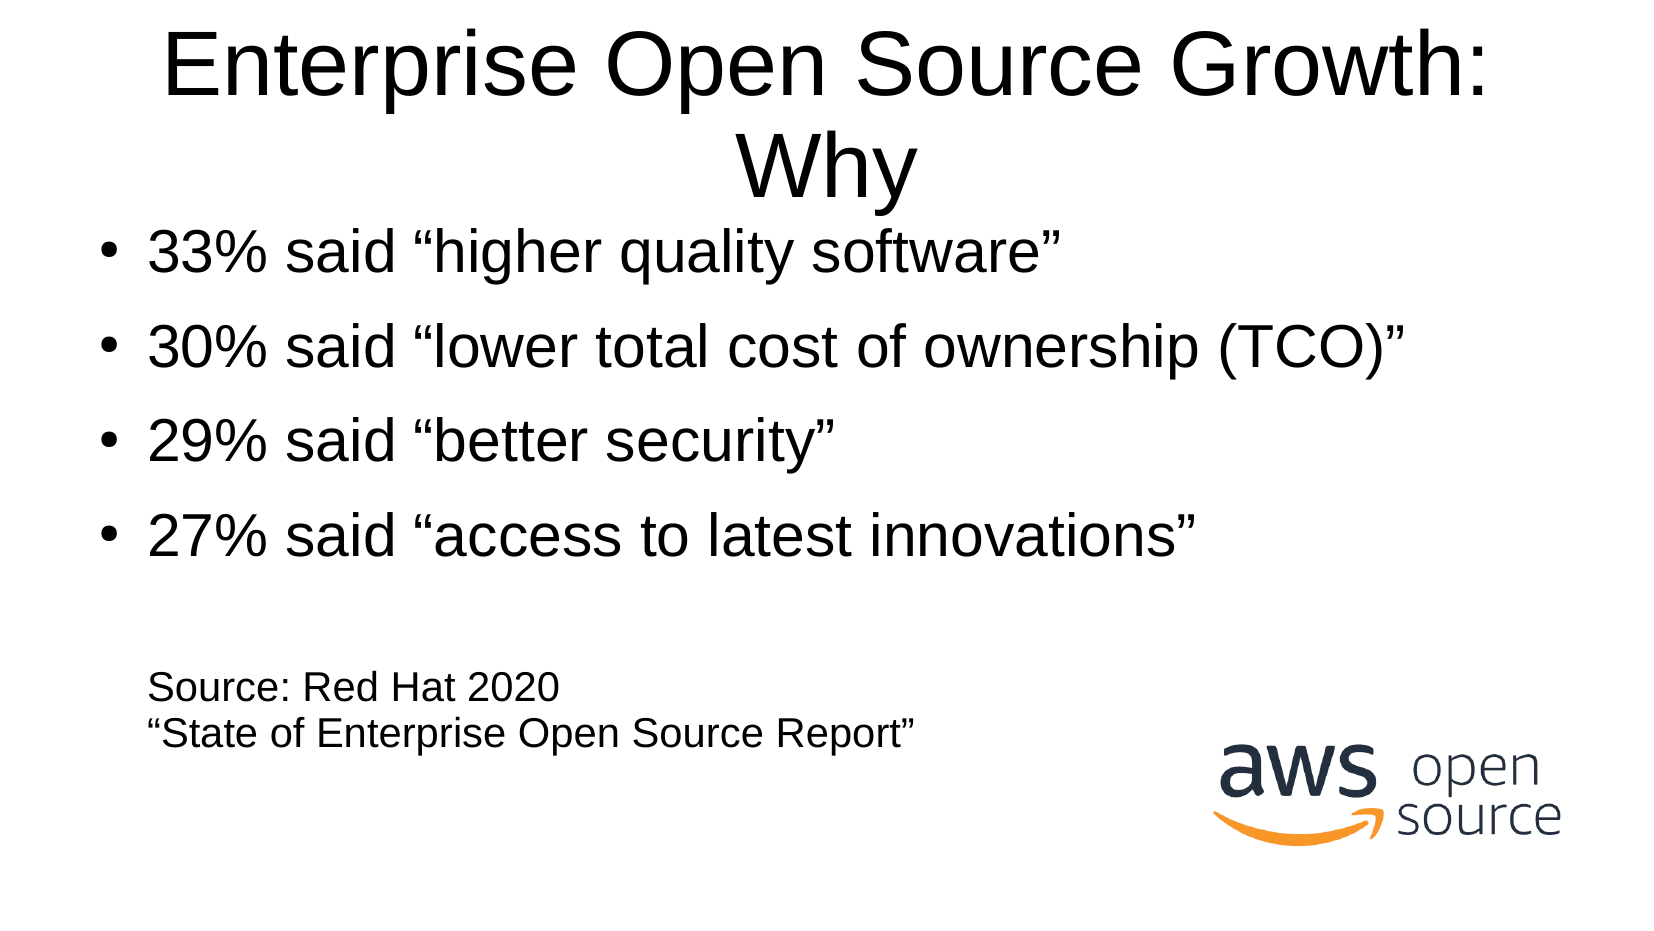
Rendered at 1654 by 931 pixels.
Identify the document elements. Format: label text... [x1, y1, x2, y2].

title Enterprise Open Source Growth: Why [82, 12, 1571, 217]
picture [1206, 758, 1571, 900]
list 33% said “higher quality software” 30% said “lower total cost of ownership (TCO)” 29% said “better security” 27% said “access to latest innovations” Source: Red Hat 2020 “State of Enterprise Open Source Report” [82, 217, 1571, 758]
